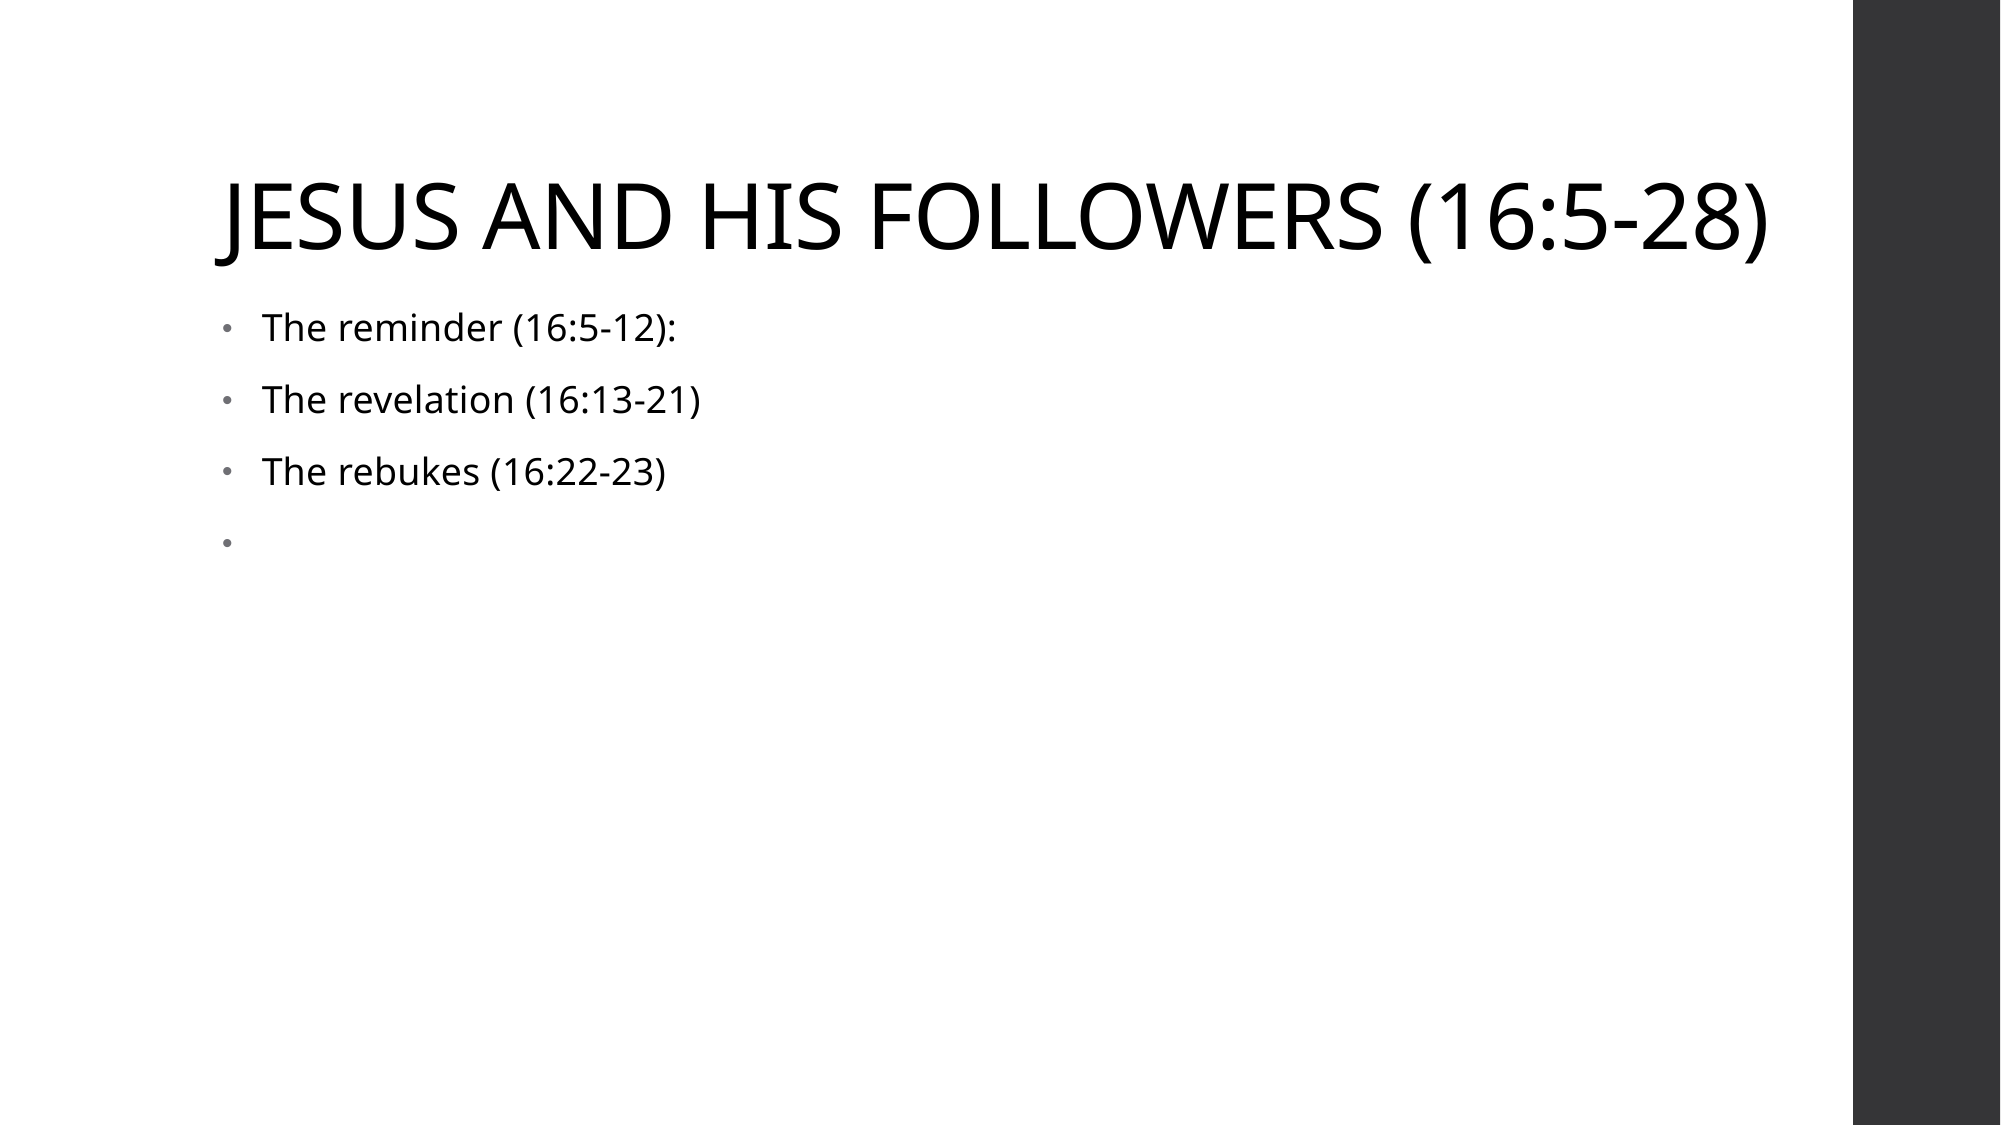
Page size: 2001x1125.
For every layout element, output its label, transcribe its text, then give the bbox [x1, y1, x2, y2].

title JESUS AND HIS FOLLOWERS (16:5-28) [206, 60, 1797, 278]
list The reminder (16:5-12): The revelation (16:13-21) The rebukes (16:22-23) [206, 299, 1617, 1014]
